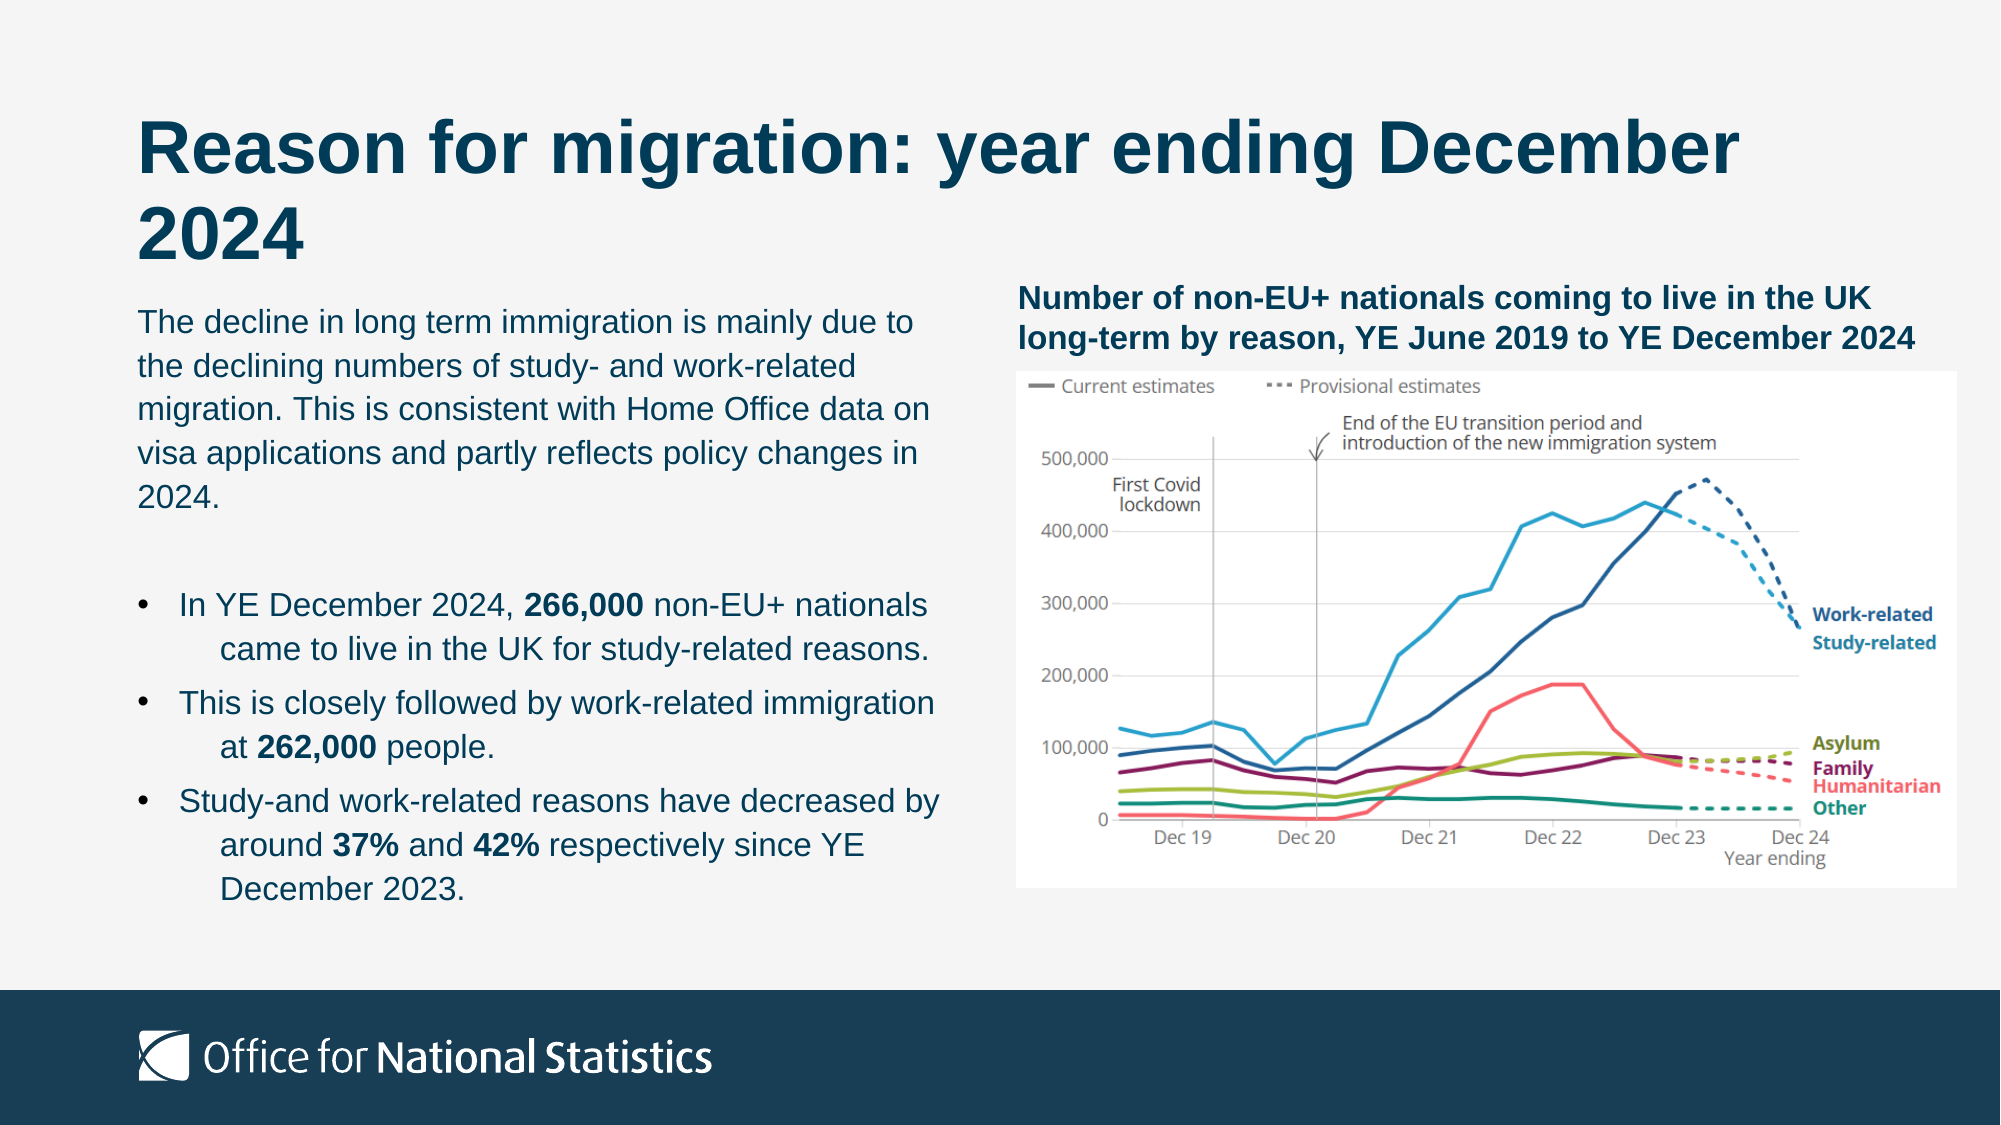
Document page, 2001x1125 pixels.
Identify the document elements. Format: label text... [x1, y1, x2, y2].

text_box Number of non-EU+ nationals coming to live in the UK long-term by reason, YE June 2019 to YE December 2024 [1002, 268, 1957, 365]
list The decline in long term immigration is mainly due to the declining numbers of study- and work-related migration. This is consistent with Home Office data on visa applications and partly reflects policy changes in 2024. In YE December 2024, 266,000 non-EU+ nationals came to live in the UK for study-related reasons. This is closely followed by work-related immigration at 262,000 people. Study-and work-related reasons have decreased by around 37% and 42% respectively since YE December 2023. [137, 295, 952, 913]
picture [1016, 371, 1957, 888]
title Reason for migration: year ending December 2024 [137, 105, 1863, 279]
